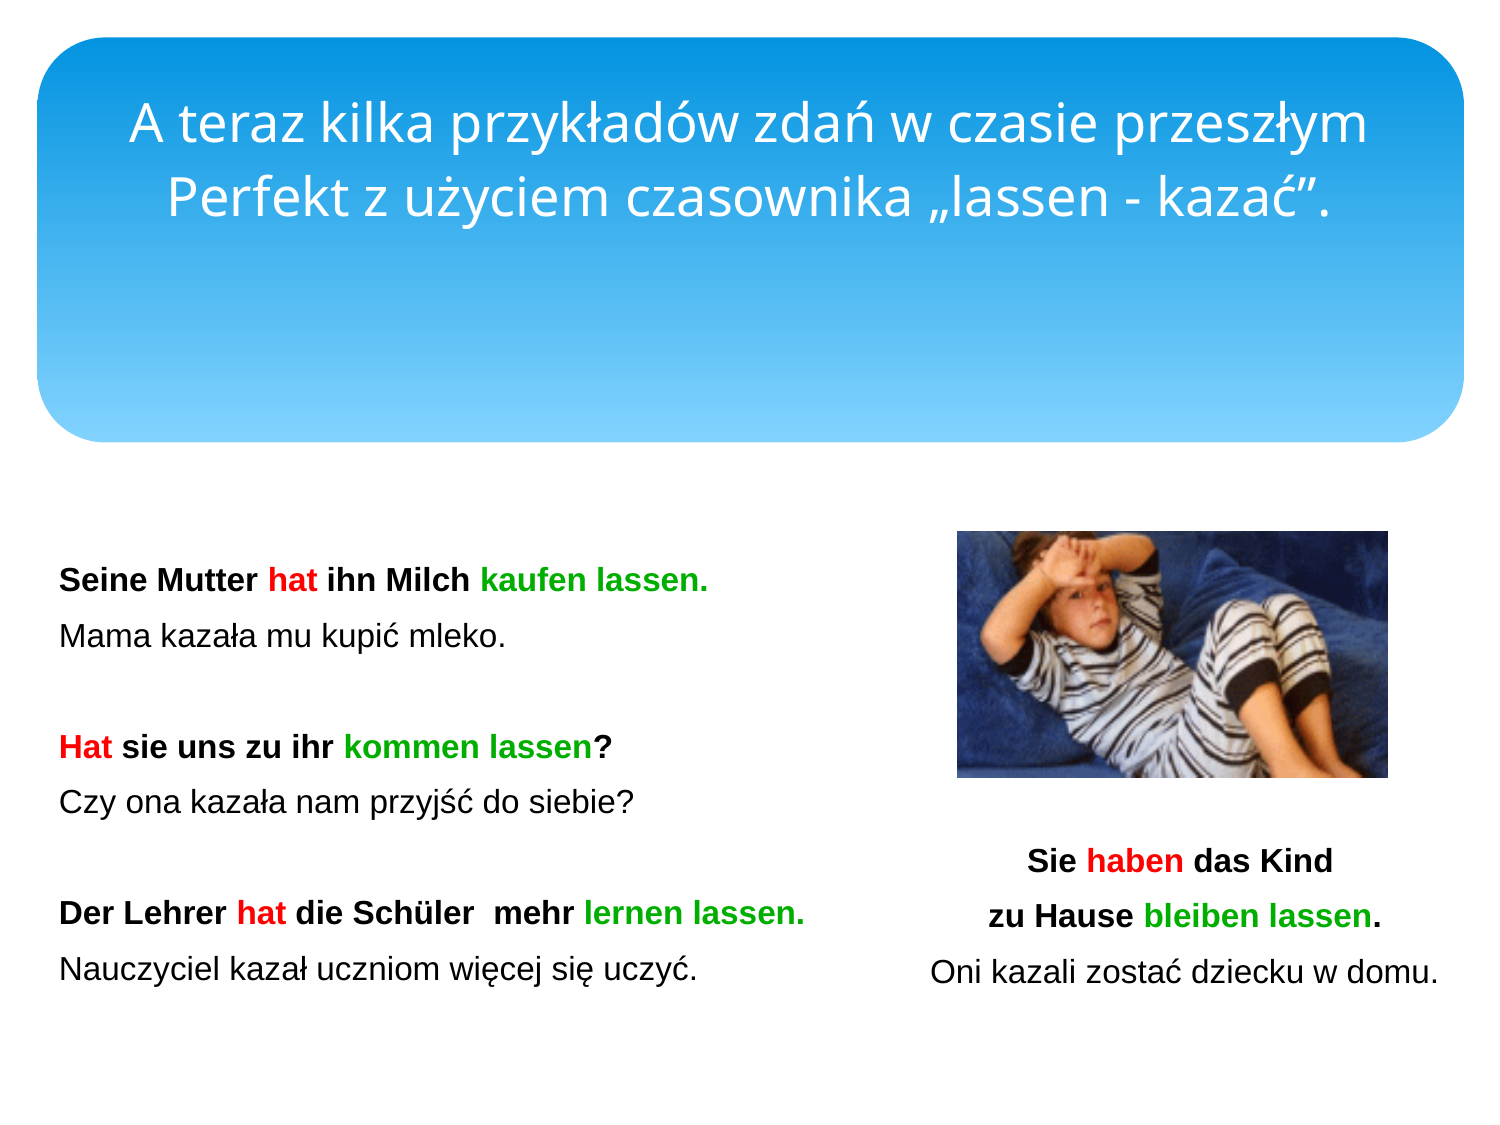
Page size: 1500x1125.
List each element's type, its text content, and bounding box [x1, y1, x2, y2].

title A teraz kilka przykładów zdań w czasie przeszłym Perfekt z użyciem czasownika „lassen - kazać”. [75, 62, 1425, 254]
picture [957, 531, 1388, 778]
text_box Sie haben das Kind zu Hause bleiben lassen. Oni kazali zostać dziecku w domu. [915, 816, 1455, 983]
subtitle Seine Mutter hat ihn Milch kaufen lassen. Mama kazała mu kupić mleko. Hat sie uns zu ihr kommen lassen? Czy ona kazała nam przyjść do siebie? Der Lehrer hat die Schüler mehr lernen lassen. Nauczyciel kazał uczniom więcej się uczyć. [59, 517, 1275, 1069]
